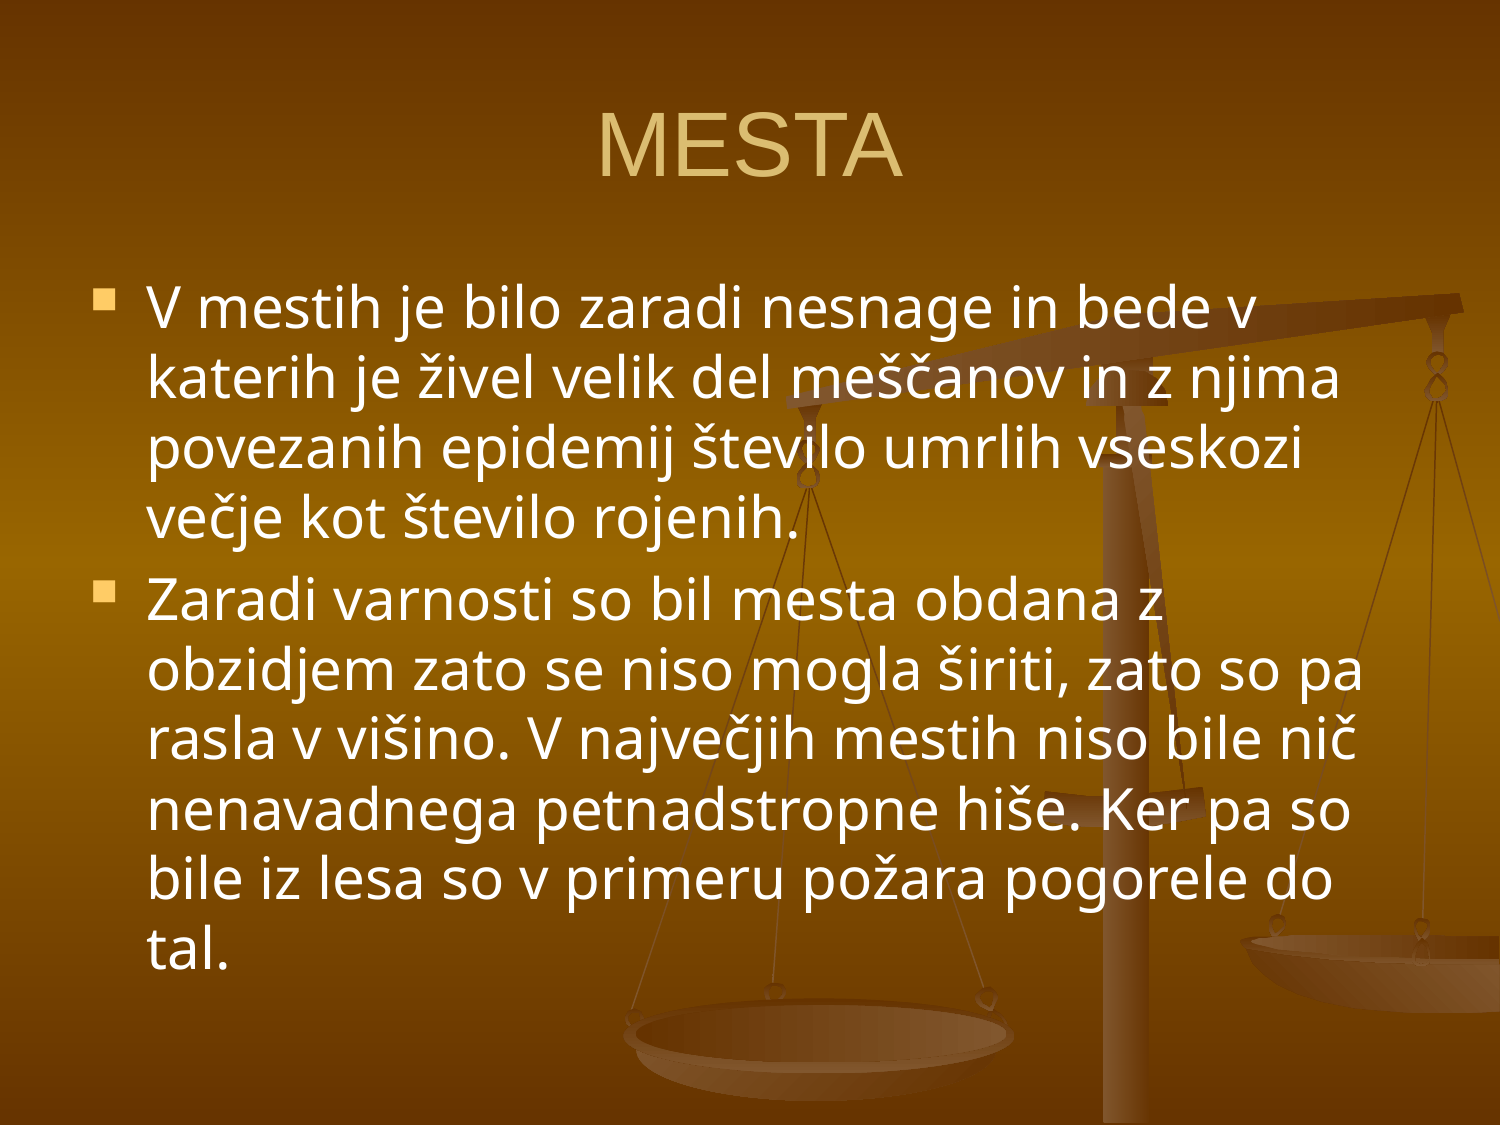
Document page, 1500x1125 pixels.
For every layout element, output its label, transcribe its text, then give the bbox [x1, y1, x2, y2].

list V mestih je bilo zaradi nesnage in bede v katerih je živel velik del meščanov in z njima povezanih epidemij število umrlih vseskozi večje kot število rojenih. Zaradi varnosti so bil mesta obdana z obzidjem zato se niso mogla širiti, zato so pa rasla v višino. V največjih mestih niso bile nič nenavadnega petnadstropne hiše. Ker pa so bile iz lesa so v primeru požara pogorele do tal. [75, 262, 1425, 1006]
title MESTA [75, 45, 1425, 234]
